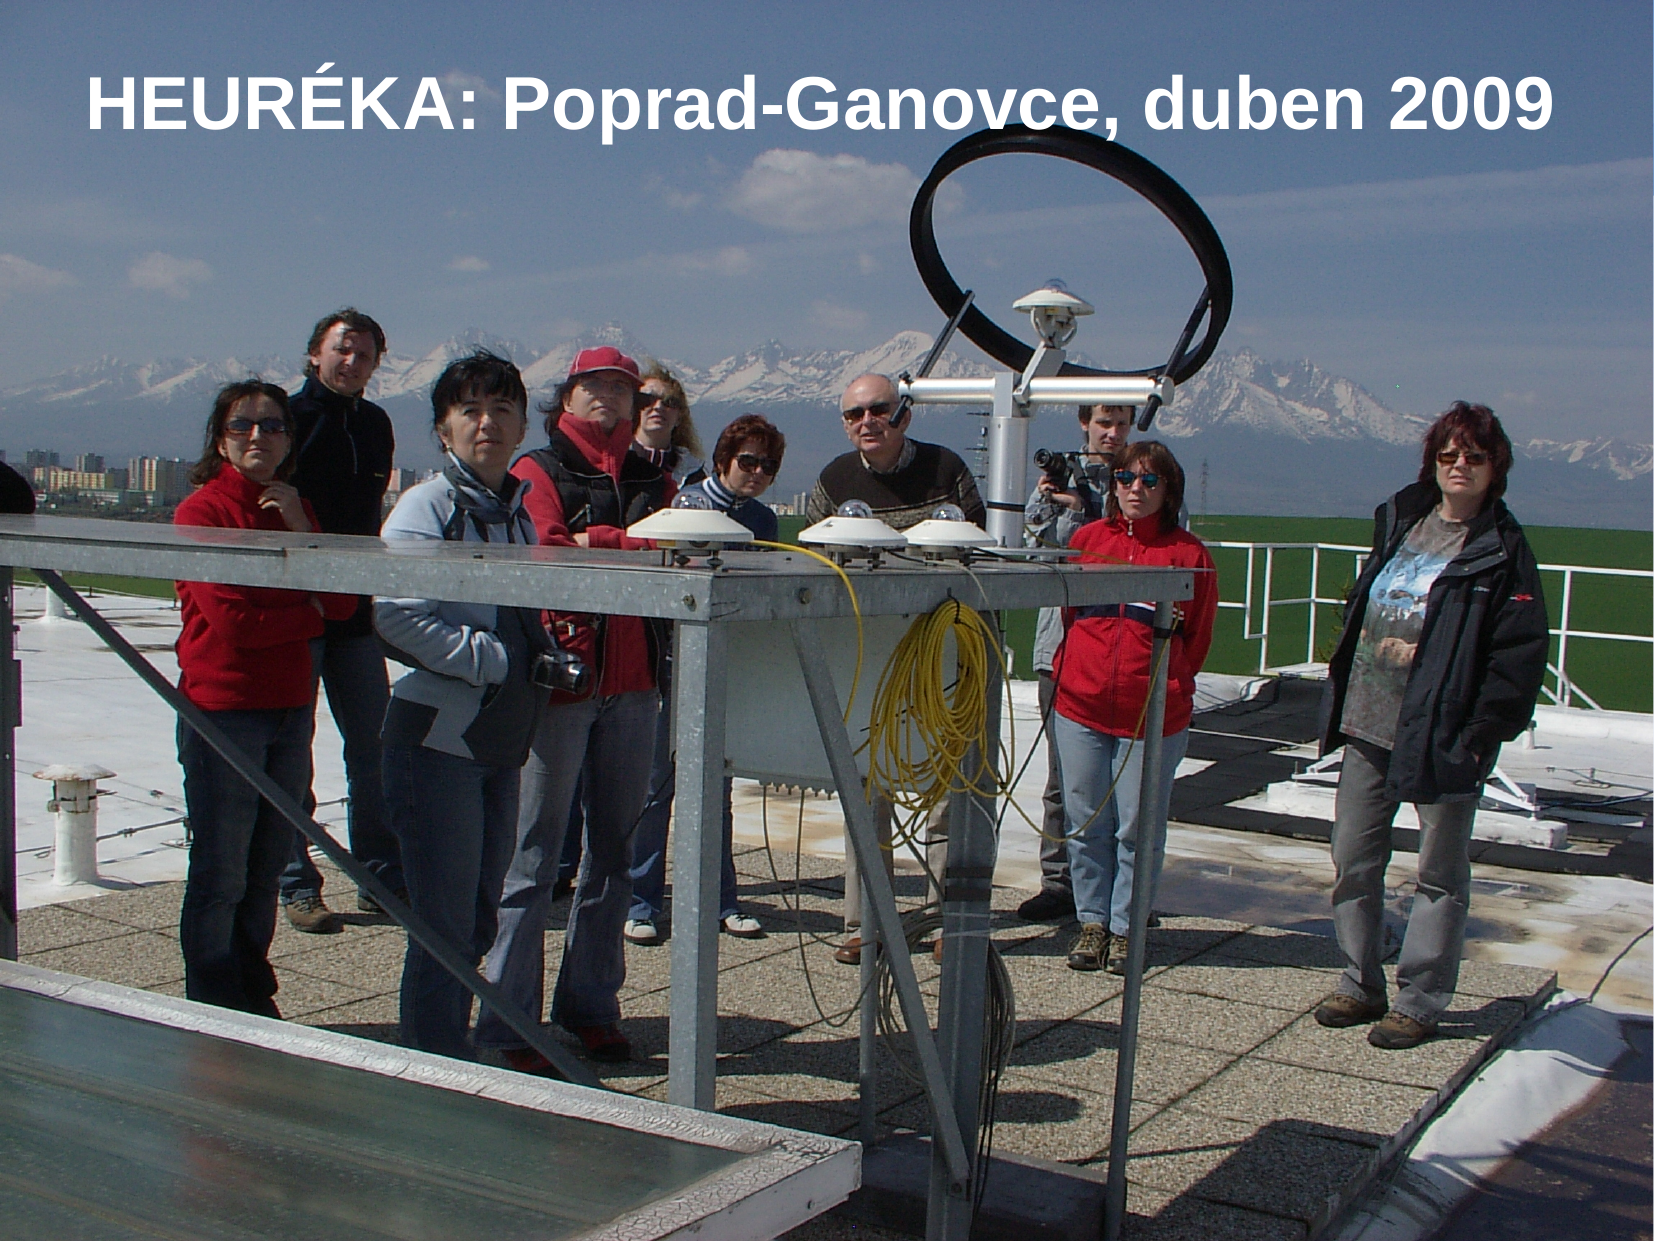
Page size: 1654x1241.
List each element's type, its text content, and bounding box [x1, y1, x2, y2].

title HEURÉKA: Poprad-Ganovce, duben 2009 [76, 0, 1565, 208]
picture [0, 0, 1654, 1241]
